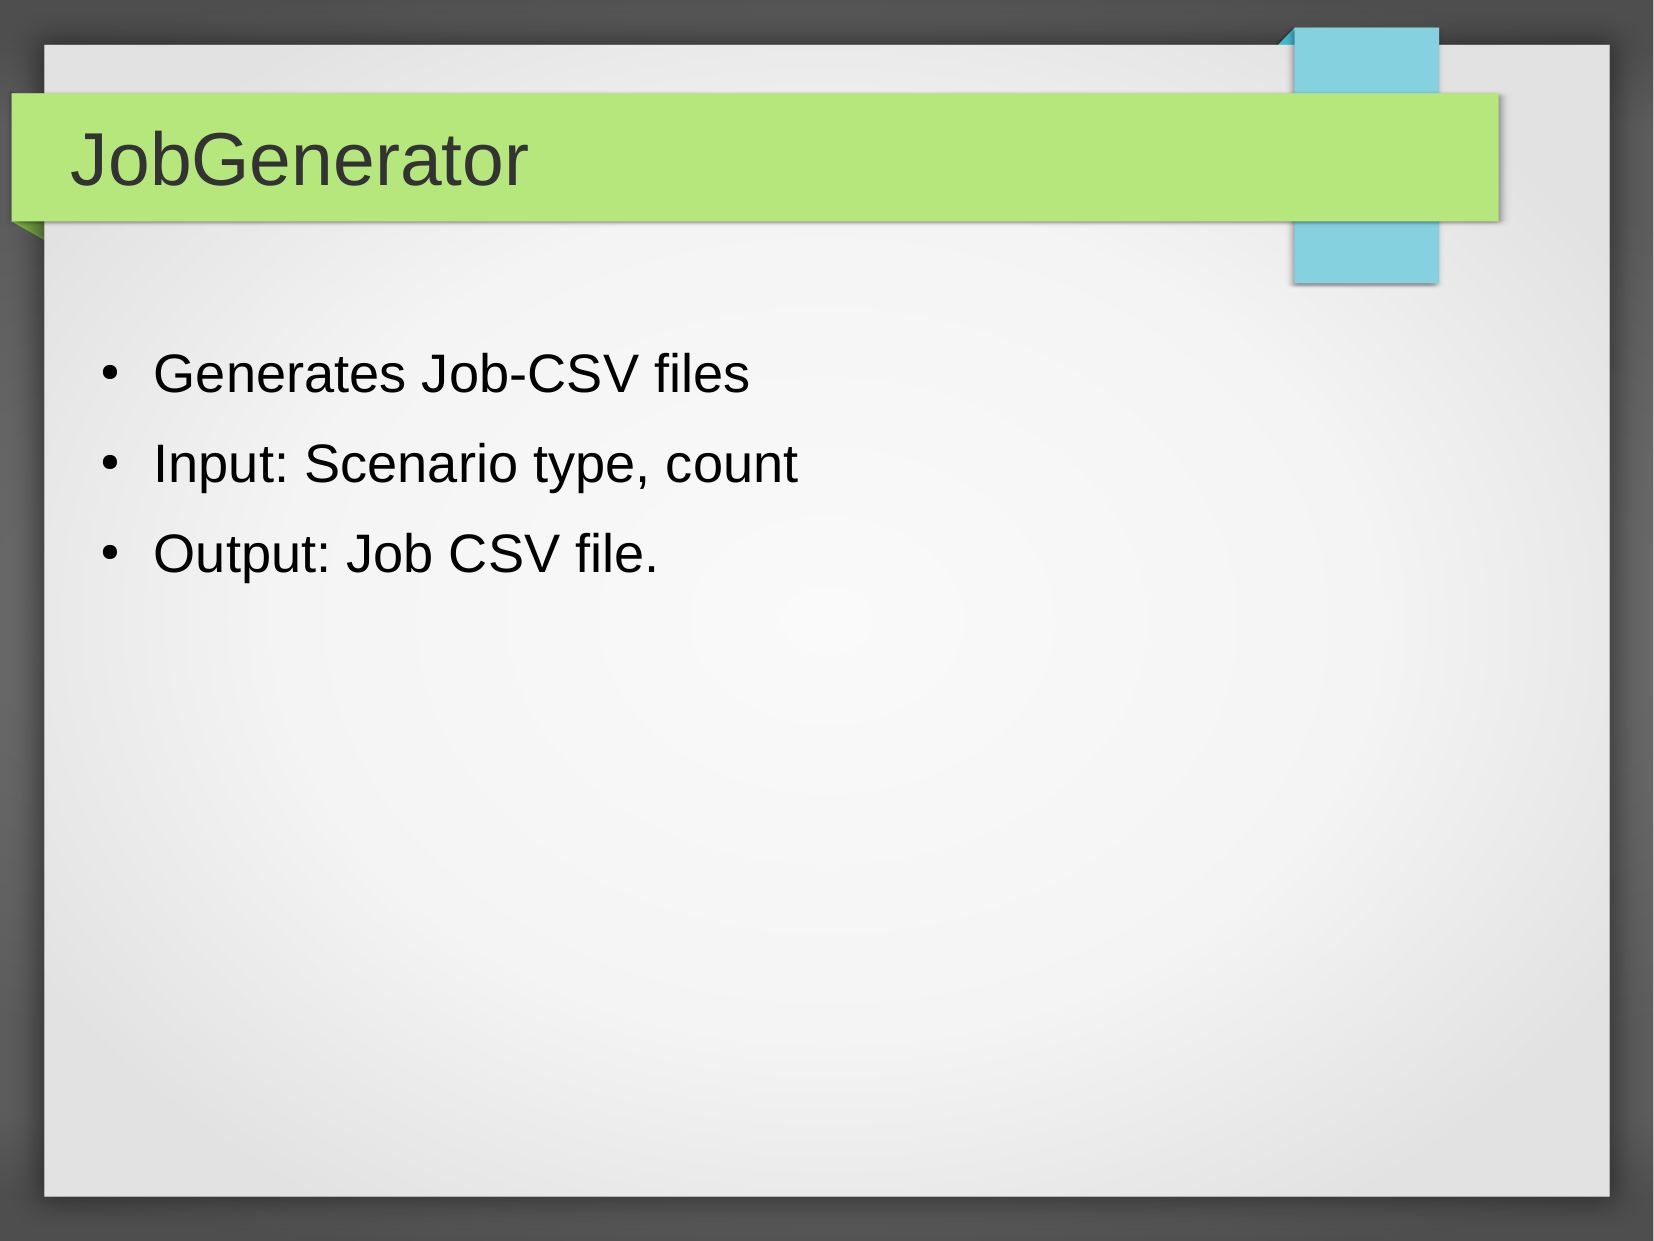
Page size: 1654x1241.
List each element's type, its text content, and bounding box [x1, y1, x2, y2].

list Generates Job-CSV files Input: Scenario type, count Output: Job CSV file. [82, 343, 1538, 1063]
title JobGenerator [70, 106, 1229, 213]
picture [0, 0, 1654, 1241]
